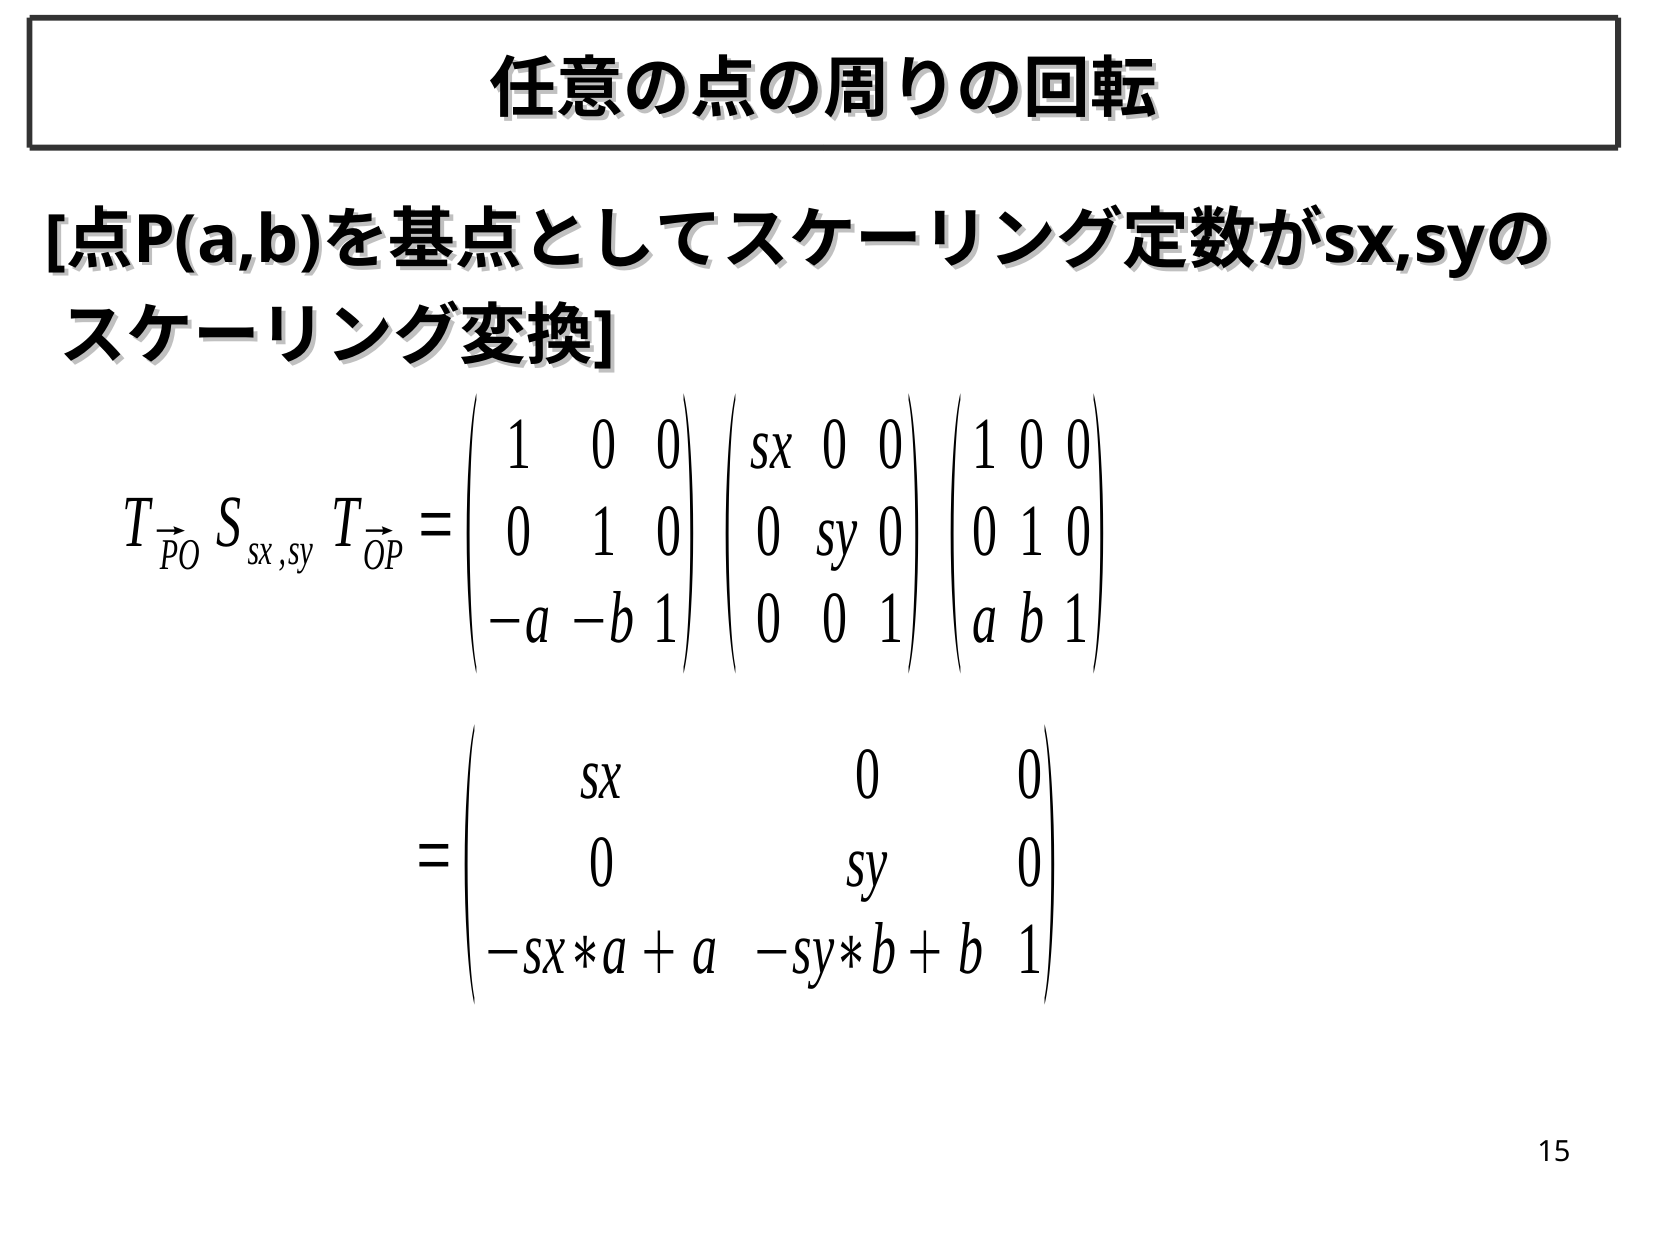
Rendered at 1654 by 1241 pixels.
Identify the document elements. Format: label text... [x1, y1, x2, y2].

chart [395, 720, 1078, 1007]
chart [100, 389, 1125, 676]
text_box 任意の点の周りの回転 [29, 17, 1619, 148]
text_box [点P(a,b)を基点としてスケーリング定数がsx,syの スケーリング変換] [29, 177, 1573, 340]
